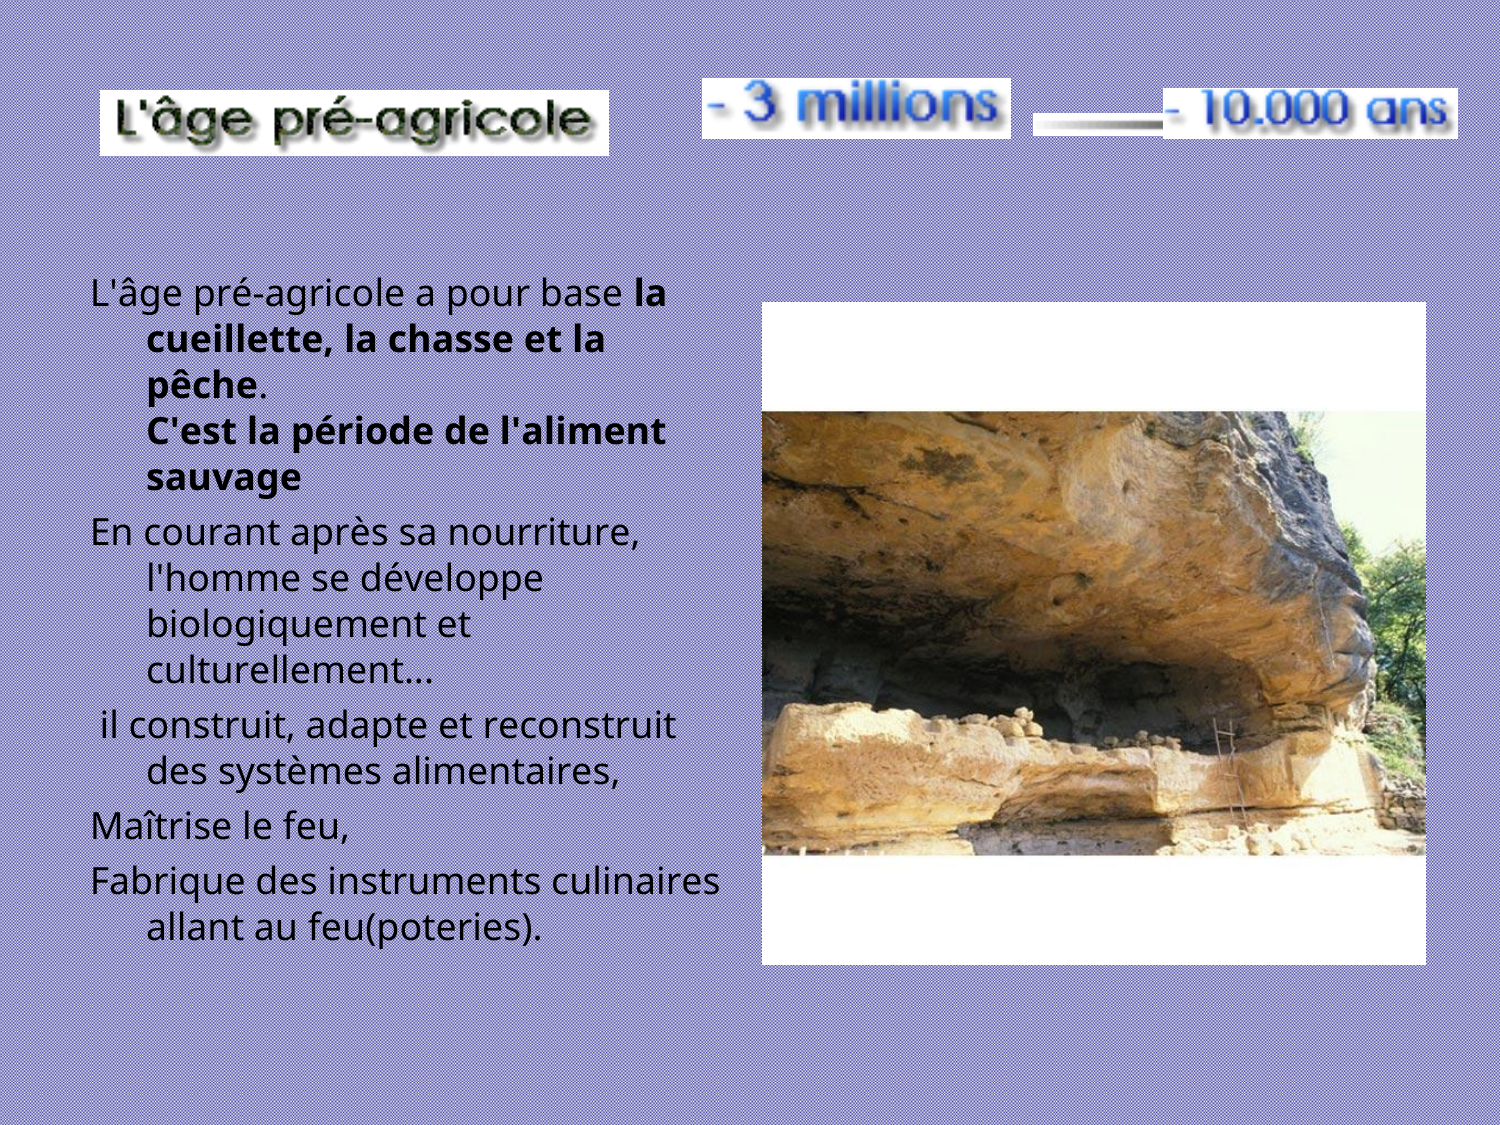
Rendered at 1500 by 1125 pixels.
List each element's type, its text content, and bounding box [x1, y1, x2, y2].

picture [0, 0, 1500, 1125]
list L'âge pré-agricole a pour base la cueillette, la chasse et la pêche. C'est la période de l'aliment sauvage En courant après sa nourriture, l'homme se développe biologiquement et culturellement... il construit, adapte et reconstruit des systèmes alimentaires, Maîtrise le feu, Fabrique des instruments culinaires allant au feu(poteries). [75, 262, 738, 1006]
